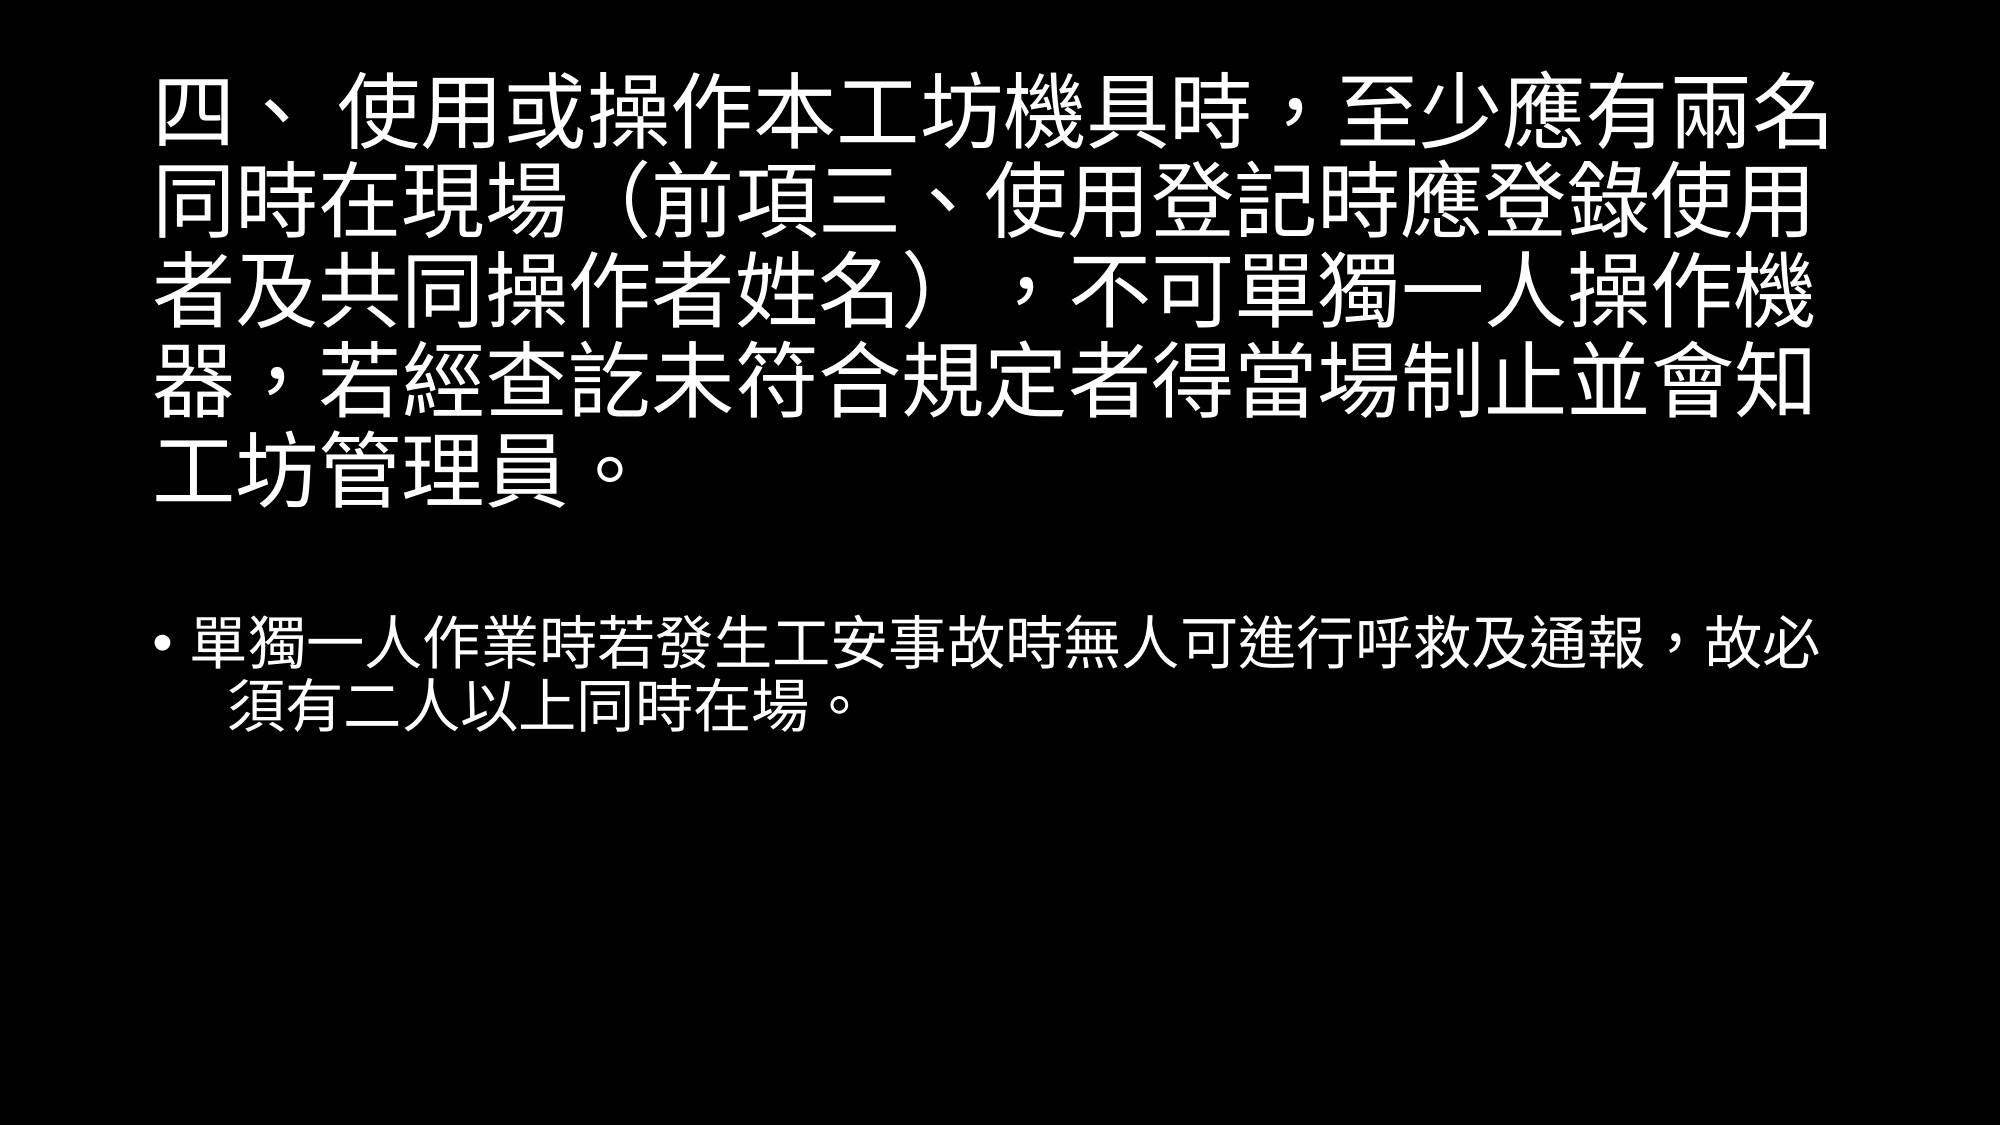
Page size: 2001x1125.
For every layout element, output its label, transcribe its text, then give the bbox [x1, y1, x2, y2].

list 單獨一人作業時若發生工安事故時無人可進行呼救及通報，故必須有二人以上同時在場。 [137, 606, 1863, 1014]
title 四、 使用或操作本工坊機具時，至少應有兩名同時在現場（前項三、使用登記時應登錄使用者及共同操作者姓名），不可單獨一人操作機器，若經查訖未符合規定者得當場制止並會知工坊管理員。 [137, 59, 1863, 606]
